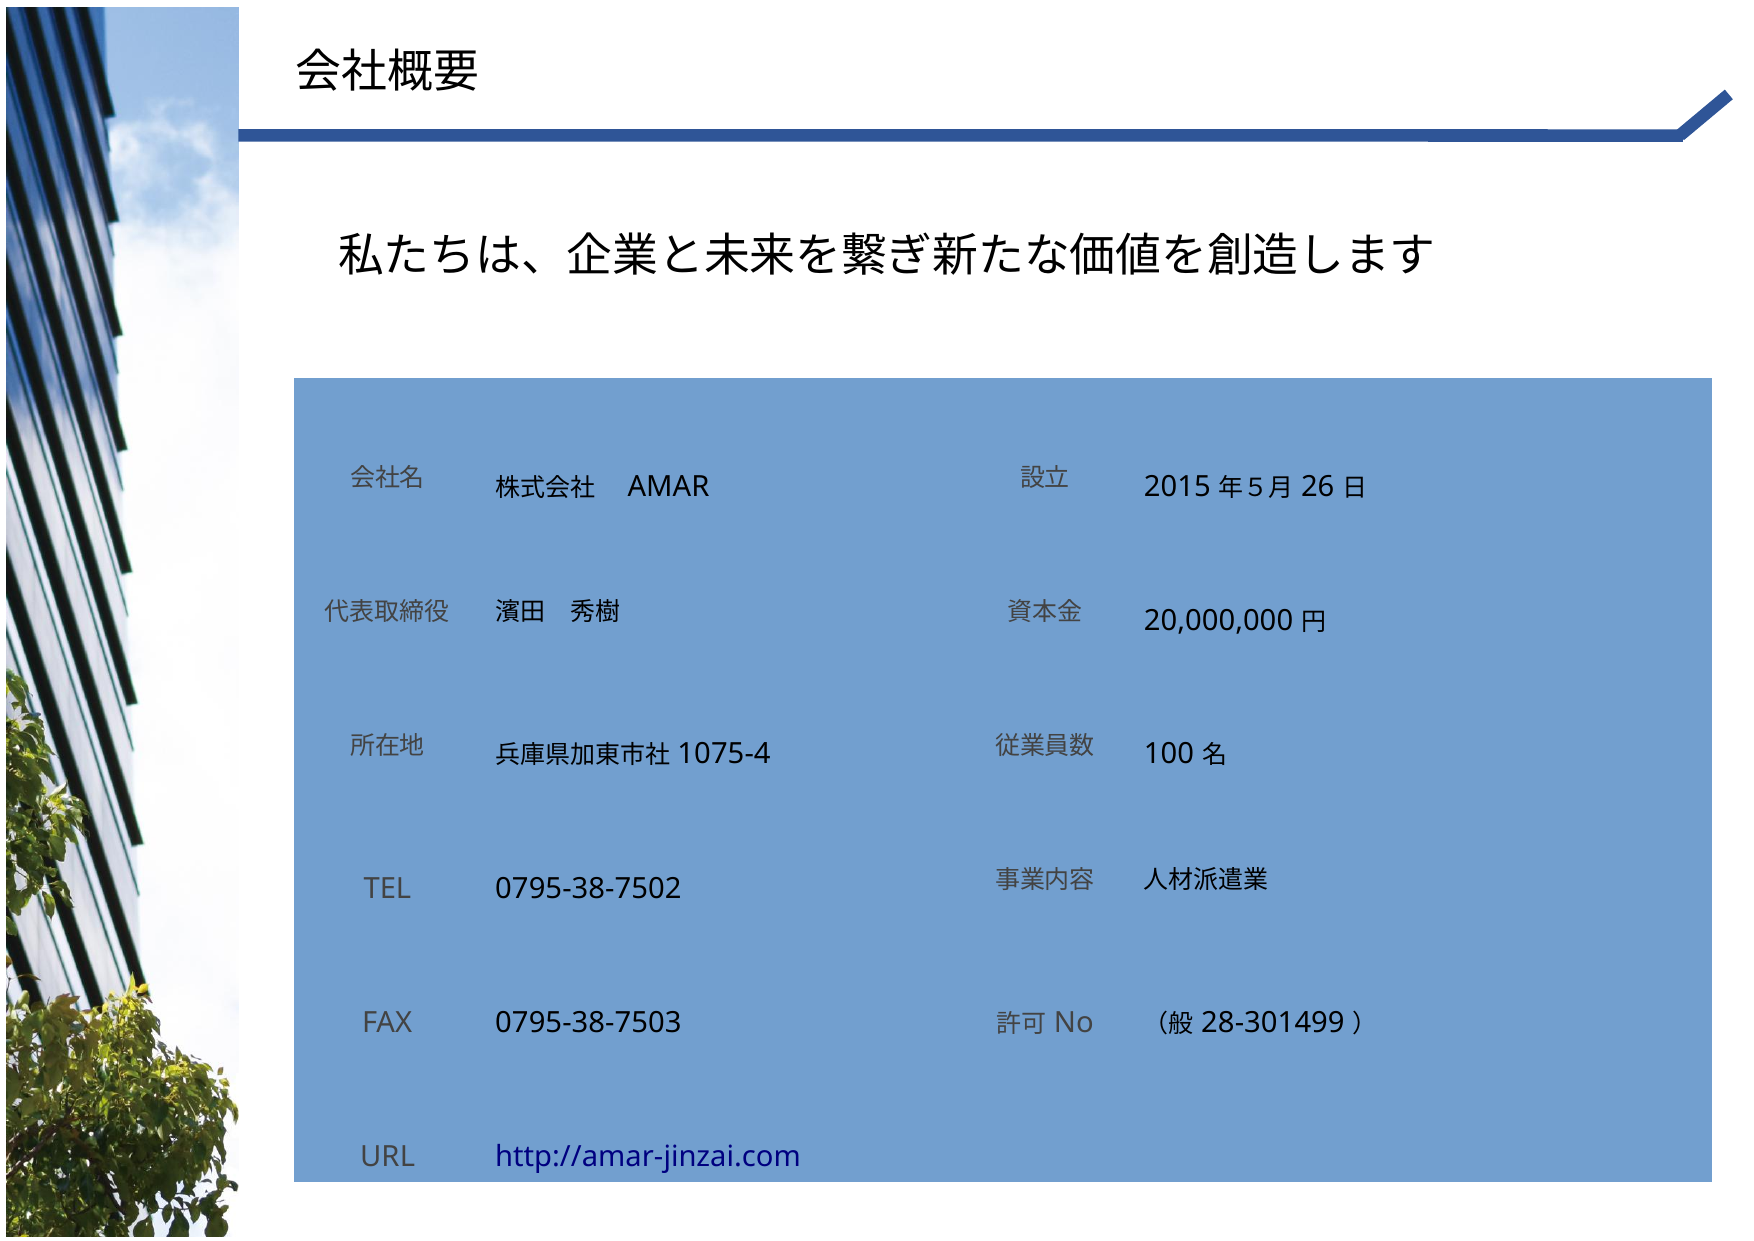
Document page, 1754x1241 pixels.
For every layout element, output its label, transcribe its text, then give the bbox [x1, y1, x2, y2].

table_cell 資本金 [961, 512, 1129, 646]
table_header 株式会社 AMAR [480, 378, 961, 512]
table_cell 0795-38-7502 [480, 780, 961, 914]
title 会社概要 [250, 15, 1654, 124]
table_header 設立 [961, 378, 1129, 512]
table_cell FAX [294, 914, 480, 1048]
table_cell 0795-38-7503 [480, 914, 961, 1048]
table_cell 濱田 秀樹 [480, 512, 961, 646]
table_cell [1129, 1048, 1712, 1182]
table_cell 事業内容 [961, 780, 1129, 914]
table_header 会社名 [294, 378, 480, 512]
table_cell 所在地 [294, 646, 480, 780]
table_cell （般28-301499） [1129, 914, 1712, 1048]
table_cell 100名 [1129, 646, 1712, 780]
table_cell 許可No [961, 914, 1129, 1048]
picture [6, 7, 239, 1237]
table_cell http://amar-jinzai.com [480, 1048, 961, 1182]
table_cell [961, 1048, 1129, 1182]
table_header 2015年５月26日 [1129, 378, 1712, 512]
table_cell 兵庫県加東市社1075-4 [480, 646, 961, 780]
table_cell 代表取締役 [294, 512, 480, 646]
table_cell URL [294, 1048, 480, 1182]
table_cell TEL [294, 780, 480, 914]
title 私たちは、企業と未来を繋ぎ新たな価値を創造します [338, 198, 1679, 307]
table_cell 人材派遣業 [1129, 780, 1712, 914]
table_cell 従業員数 [961, 646, 1129, 780]
table_cell 20,000,000円 [1129, 512, 1712, 646]
